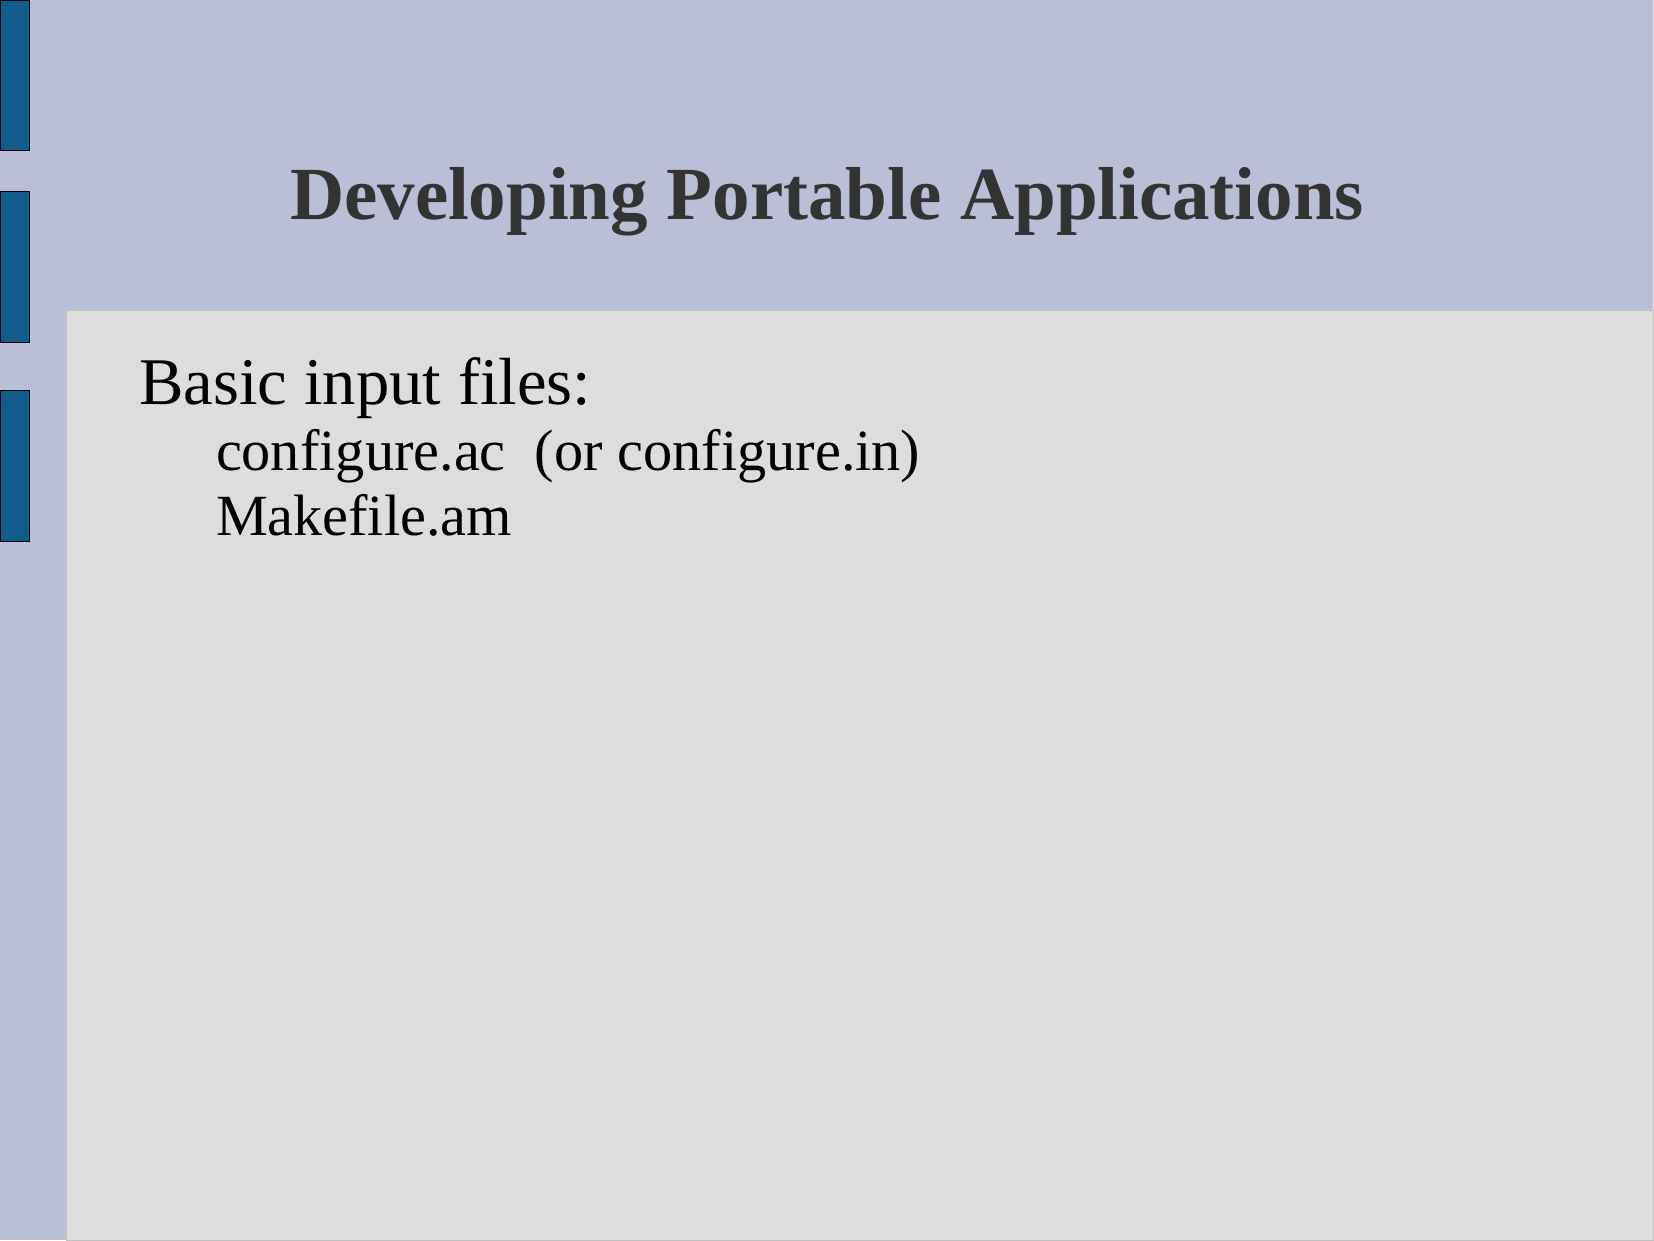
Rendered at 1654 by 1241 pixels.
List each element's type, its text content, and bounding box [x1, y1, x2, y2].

list Basic input files: configure.ac (or configure.in) Makefile.am [121, 344, 1534, 1127]
title Developing Portable Applications [121, 91, 1534, 299]
